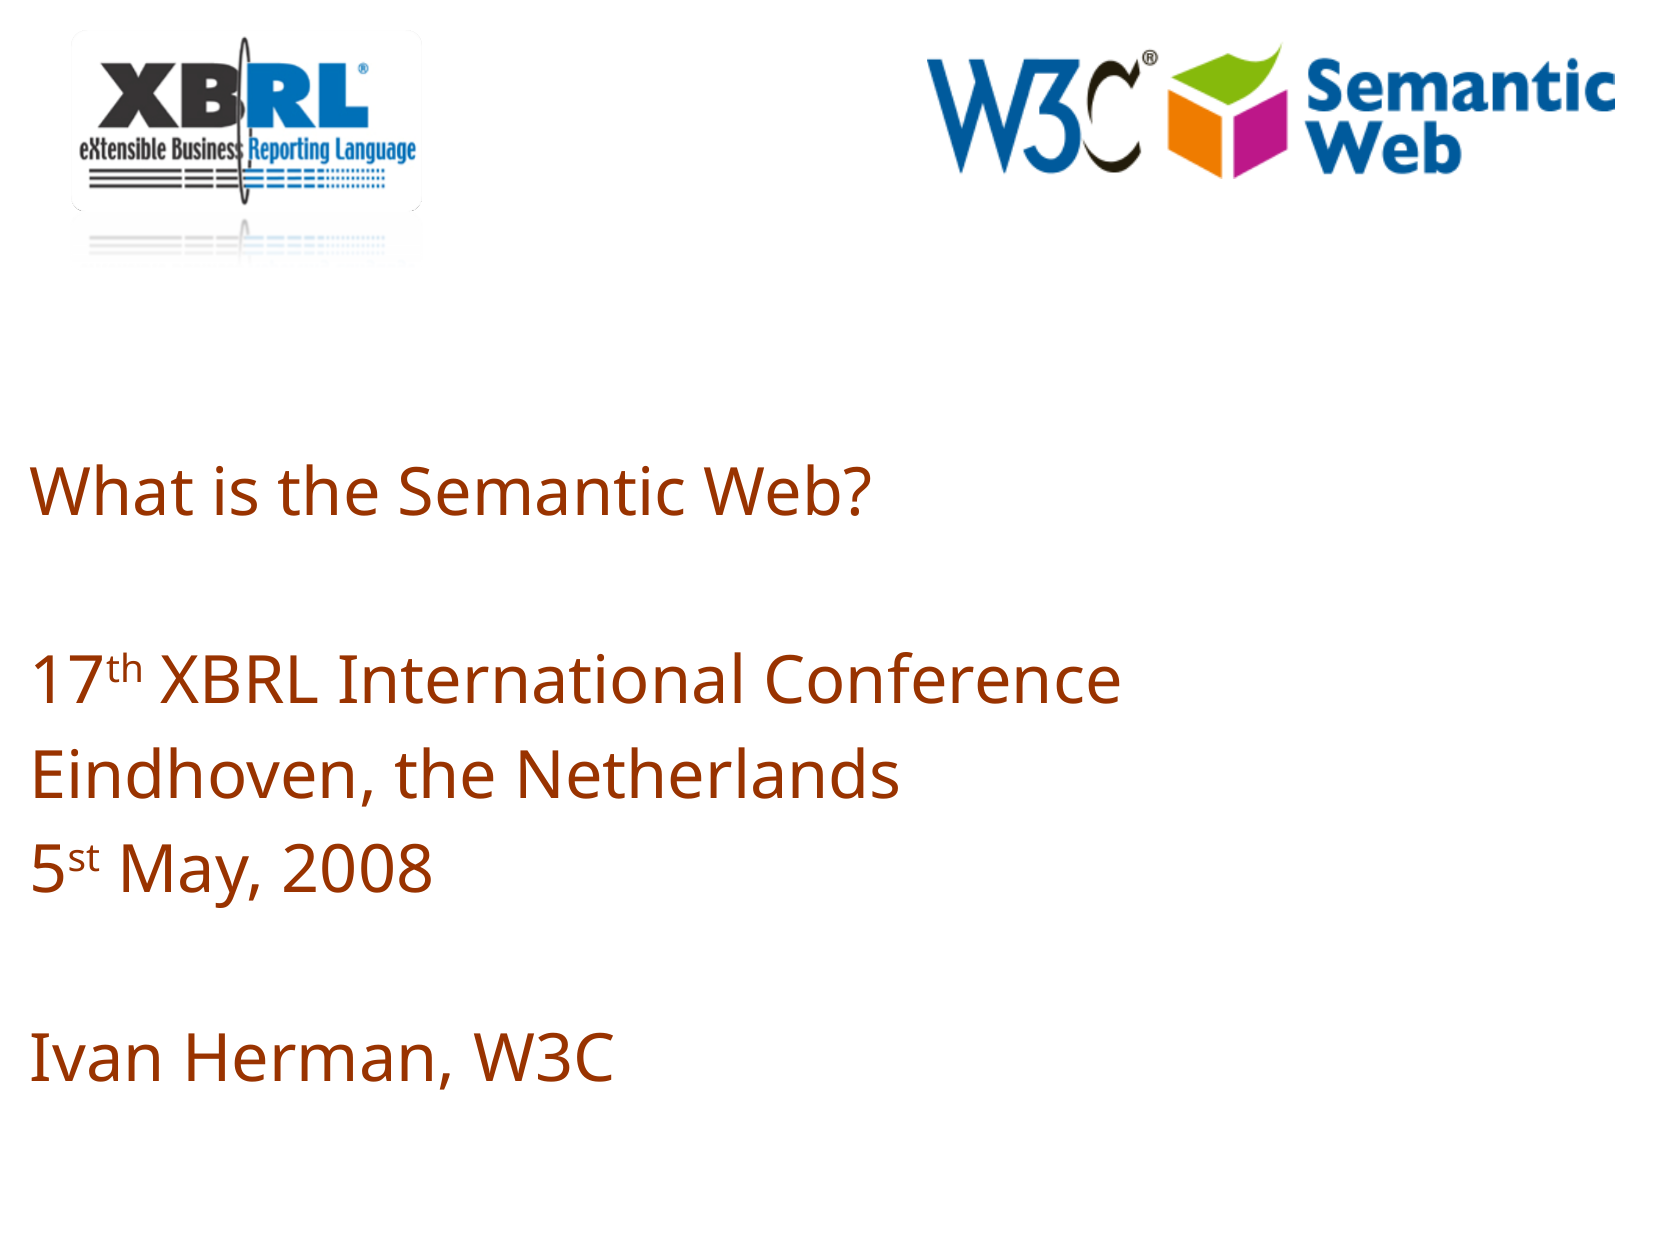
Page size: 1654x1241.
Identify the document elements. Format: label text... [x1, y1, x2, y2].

picture [927, 41, 1615, 179]
picture [67, 29, 426, 398]
title What is the Semantic Web? 17th XBRL International Conference Eindhoven, the Netherlands 5st May, 2008 Ivan Herman, W3C [29, 501, 1495, 1225]
